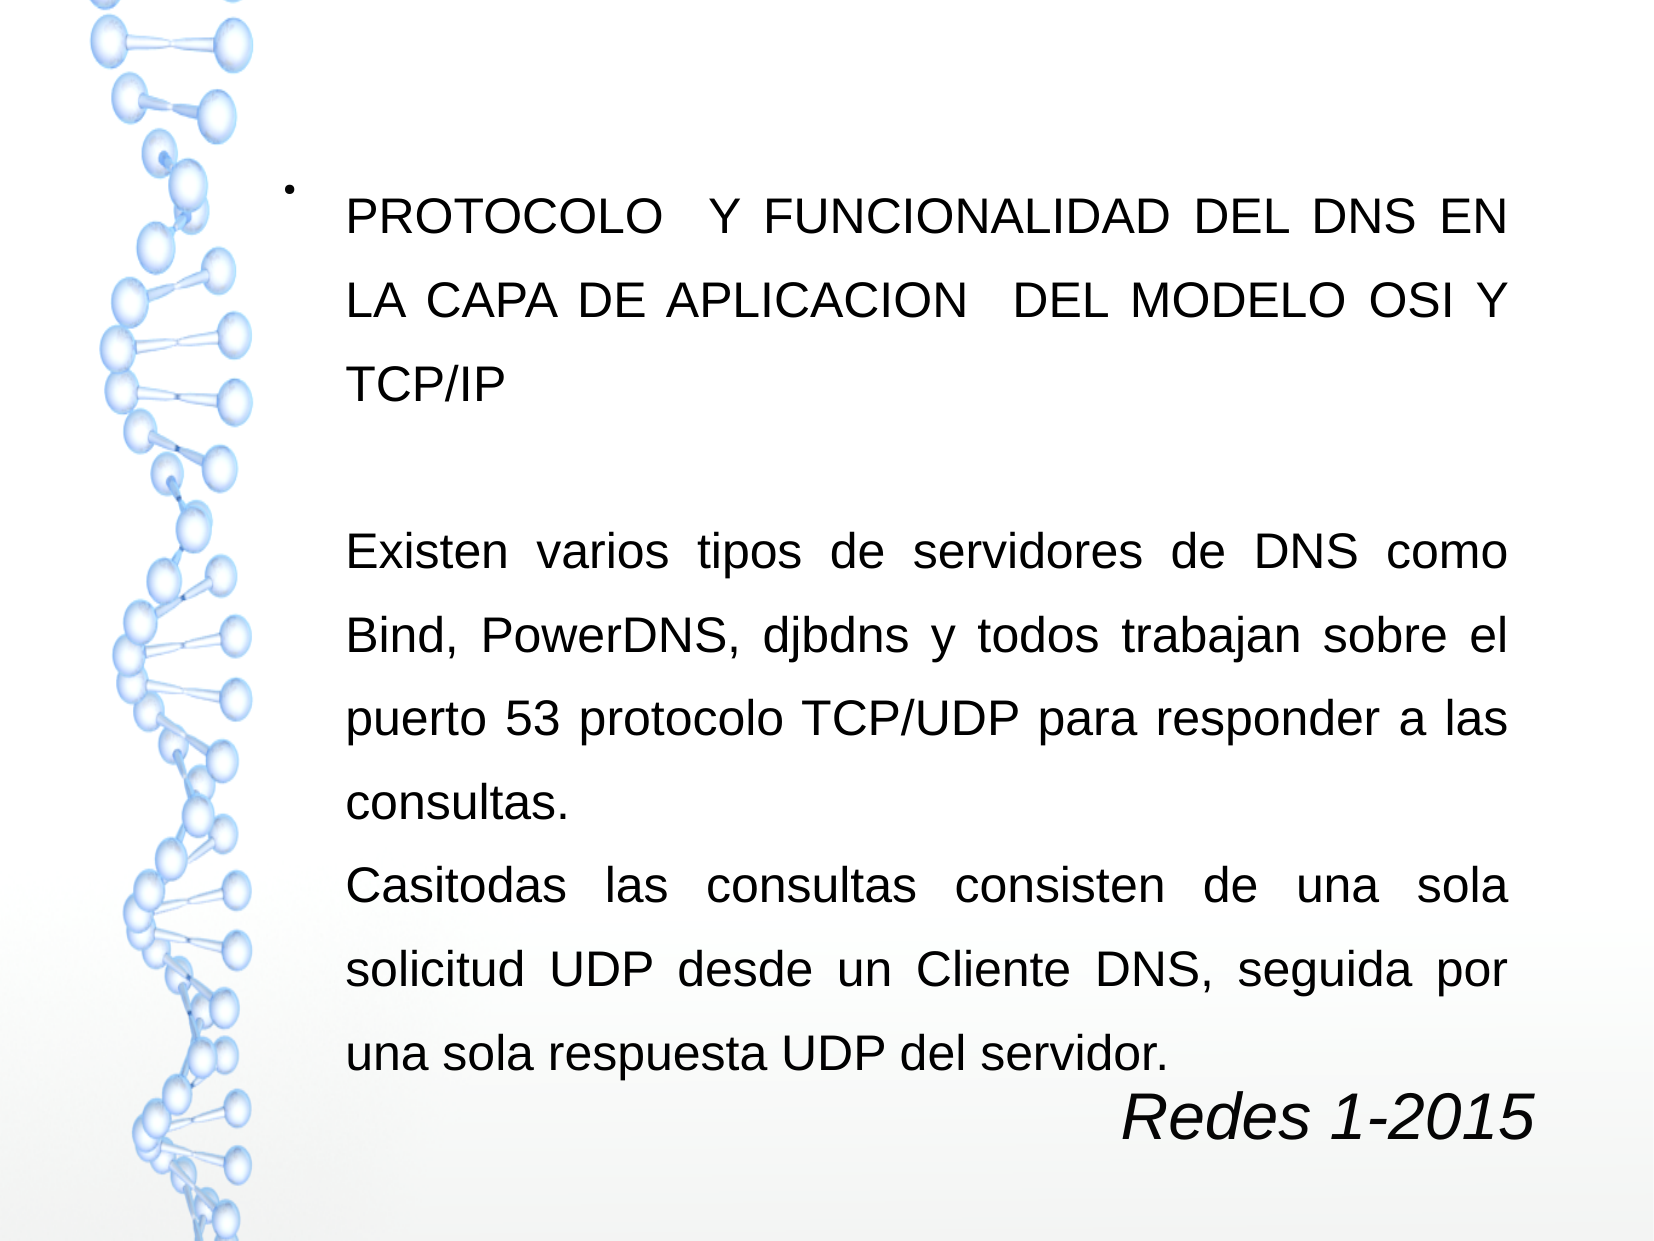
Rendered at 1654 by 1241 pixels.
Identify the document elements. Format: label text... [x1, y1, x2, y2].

picture [0, 0, 1654, 1241]
list Redes 1-2015 [265, 153, 1560, 1158]
text_box PROTOCOLO Y FUNCIONALIDAD DEL DNS EN LA CAPA DE APLICACION DEL MODELO OSI Y TCP/IP Existen varios tipos de servidores de DNS como Bind, PowerDNS, djbdns y todos trabajan sobre el puerto 53 protocolo TCP/UDP para responder a las consultas. Casitodas las consultas consisten de una sola solicitud UDP desde un Cliente DNS, seguida por una sola respuesta UDP del servidor. [330, 153, 1524, 1061]
